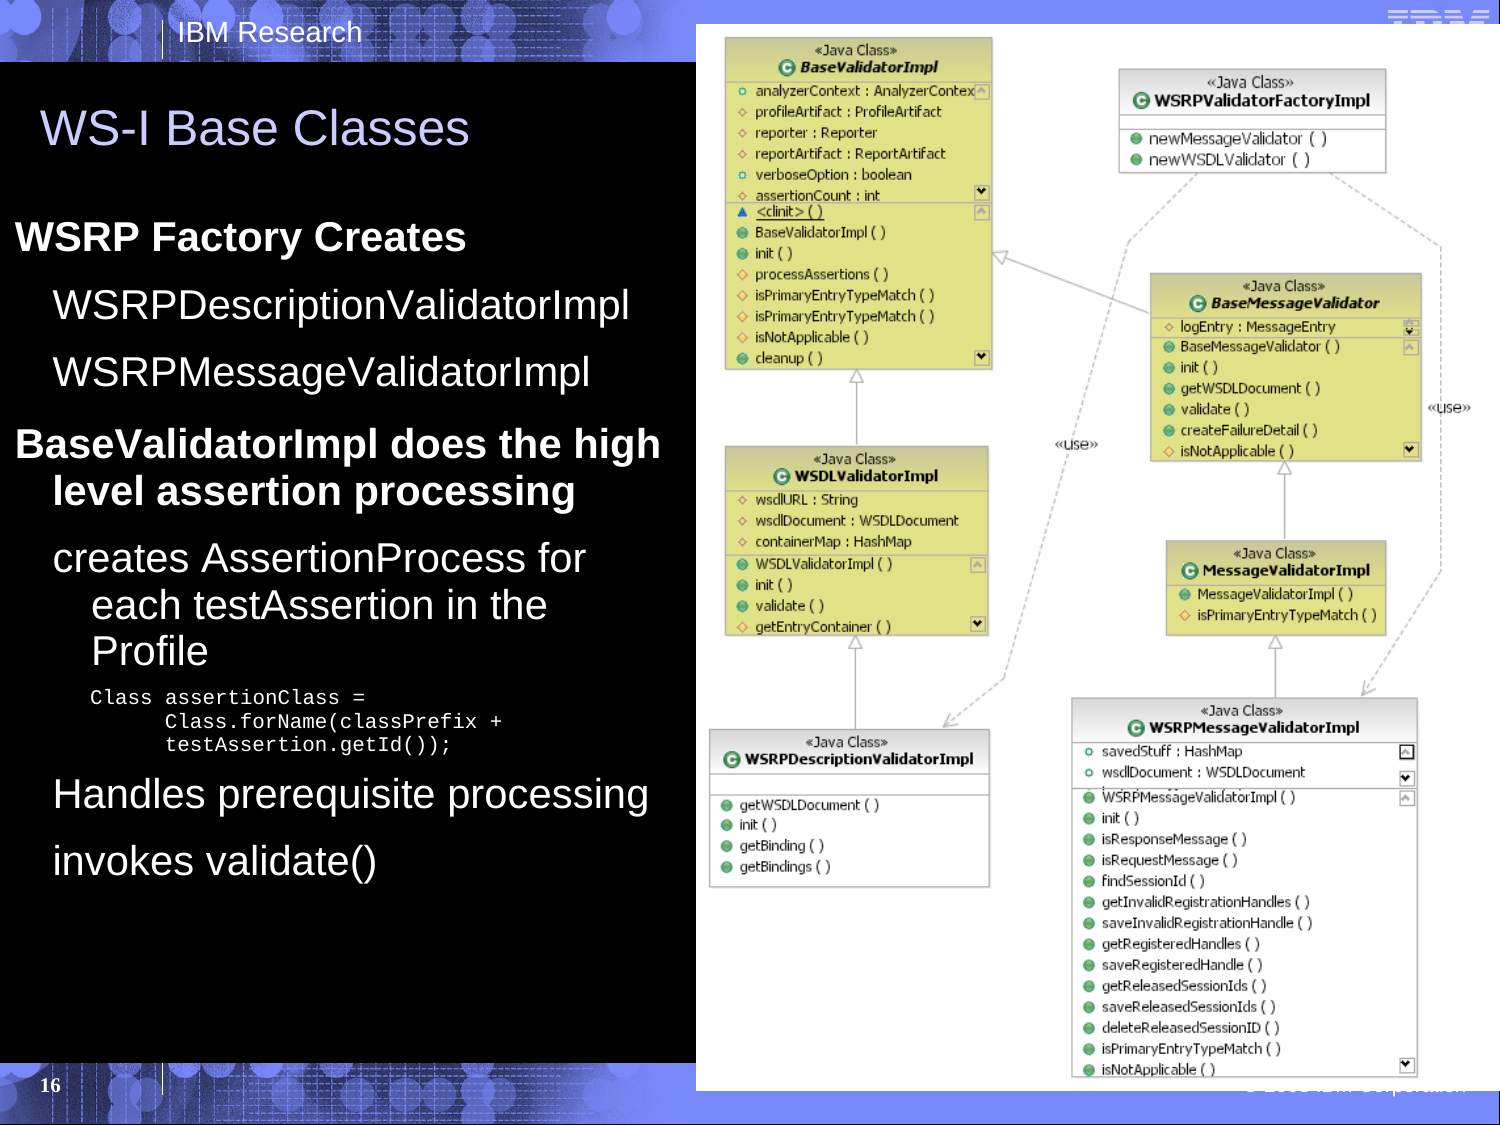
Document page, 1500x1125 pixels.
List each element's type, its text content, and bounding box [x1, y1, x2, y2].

list WSRP Factory Creates WSRPDescriptionValidatorImpl WSRPMessageValidatorImpl BaseValidatorImpl does the high level assertion processing creates AssertionProcess for each testAssertion in the Profile Class assertionClass = Class.forName(classPrefix + testAssertion.getId()); Handles prerequisite processing invokes validate() [0, 206, 691, 1104]
picture [0, 0, 1500, 1124]
title WS-I Base Classes [25, 81, 671, 163]
